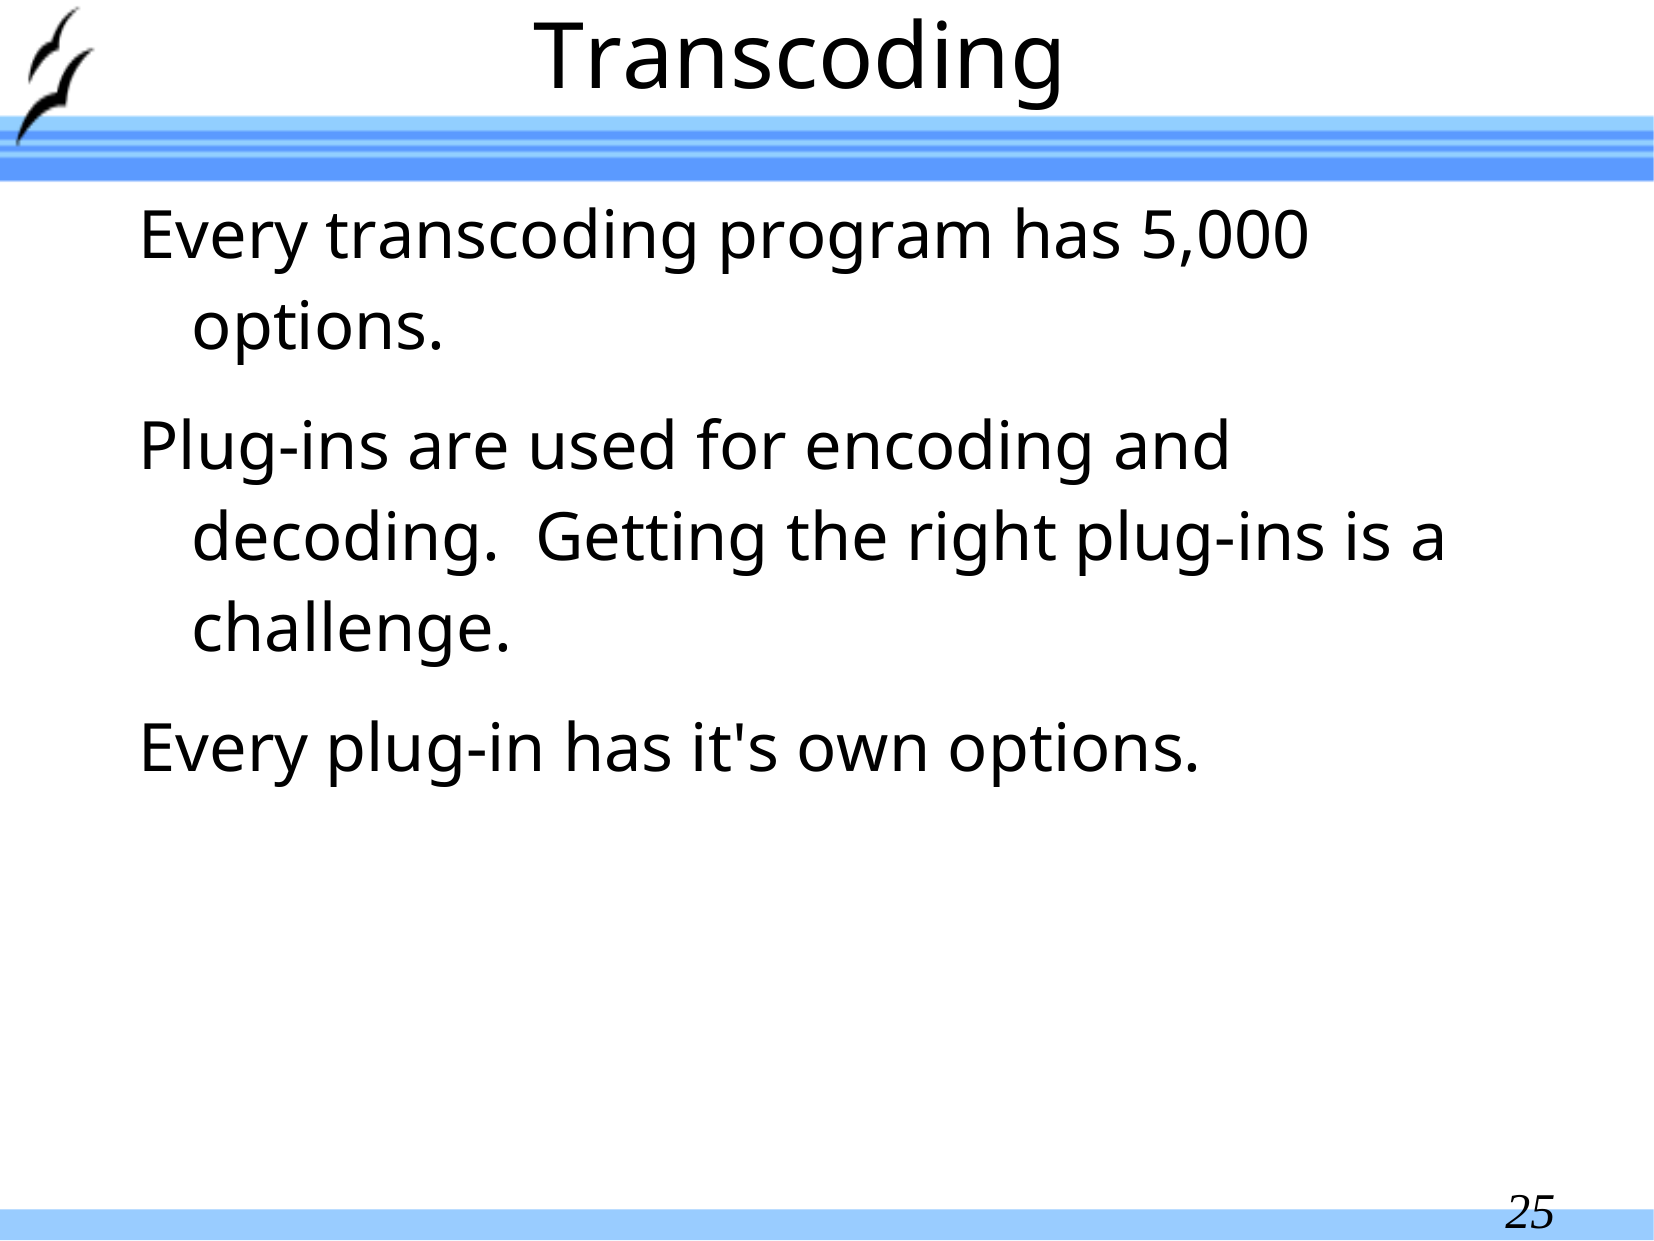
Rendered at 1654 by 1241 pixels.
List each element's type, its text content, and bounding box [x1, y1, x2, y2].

list Every transcoding program has 5,000 options. Plug-ins are used for encoding and decoding. Getting the right plug-ins is a challenge. Every plug-in has it's own options. [120, 187, 1533, 1195]
picture [0, 0, 1654, 188]
title Transcoding [94, 0, 1507, 121]
